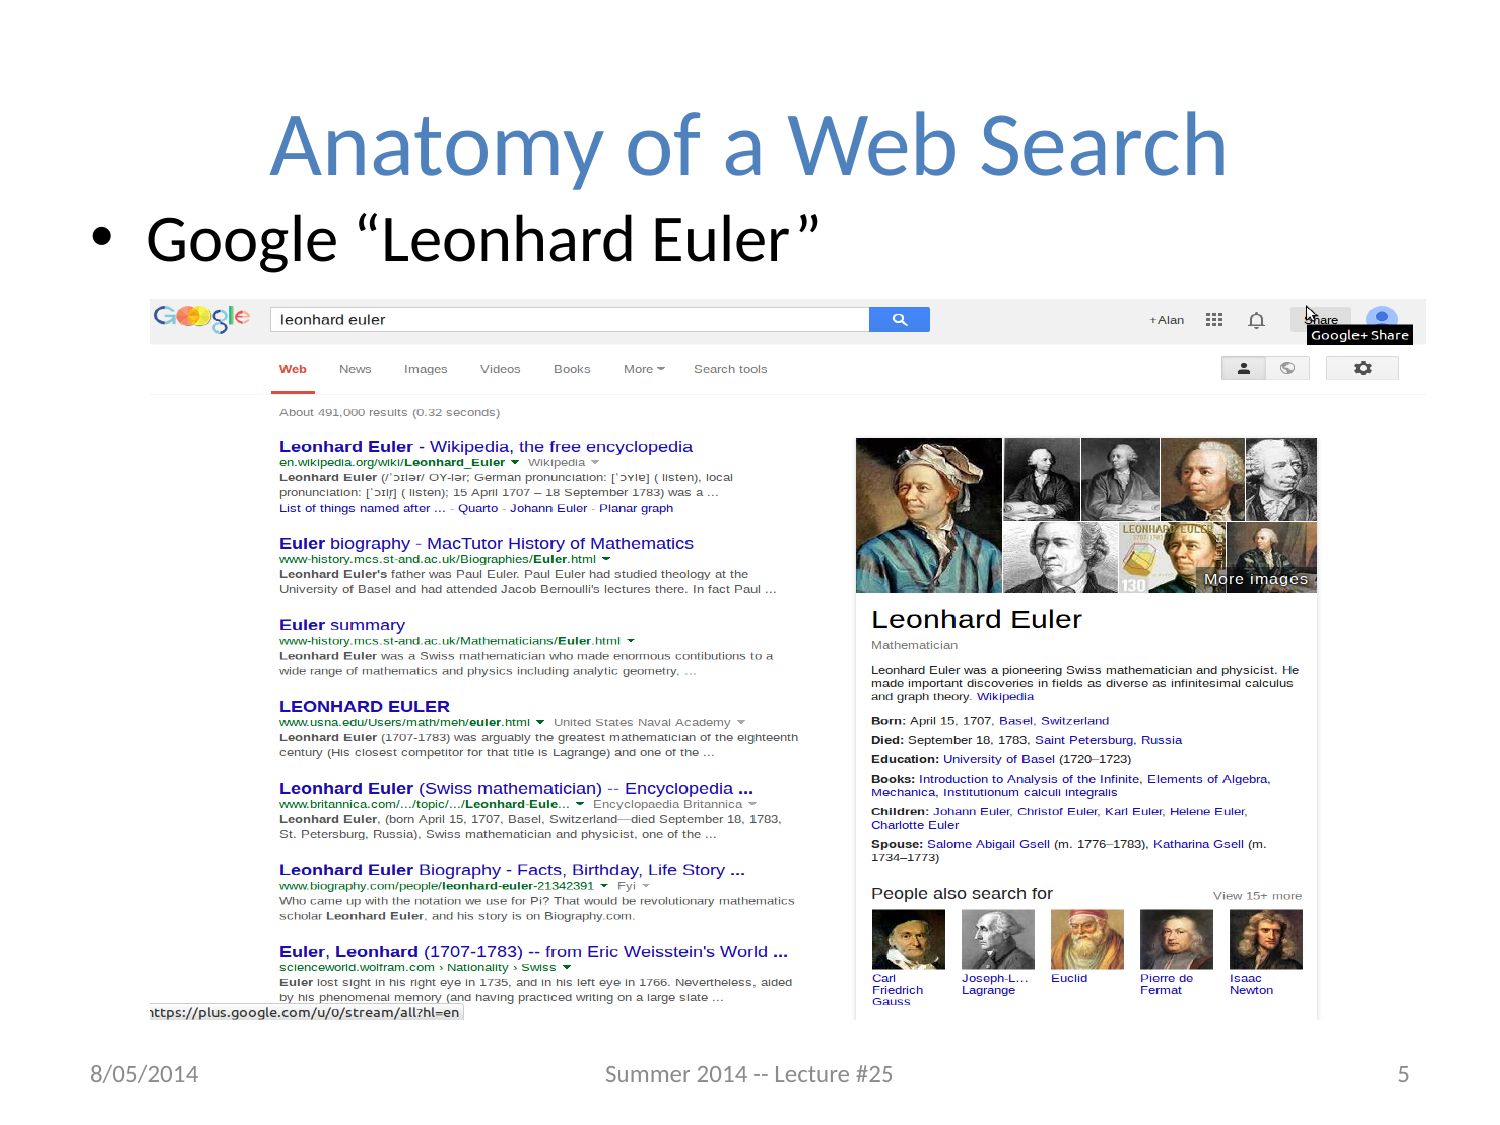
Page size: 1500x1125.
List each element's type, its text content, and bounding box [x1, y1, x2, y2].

title Anatomy of a Web Search [75, 45, 1425, 187]
footer Summer 2014 -- Lecture #25 [512, 1042, 988, 1103]
slide_number <number> [1074, 1042, 1425, 1103]
list Google “Leonhard Euler” [75, 187, 1425, 313]
picture [150, 299, 1426, 1021]
slide_number 8/05/2014 [75, 1042, 425, 1103]
